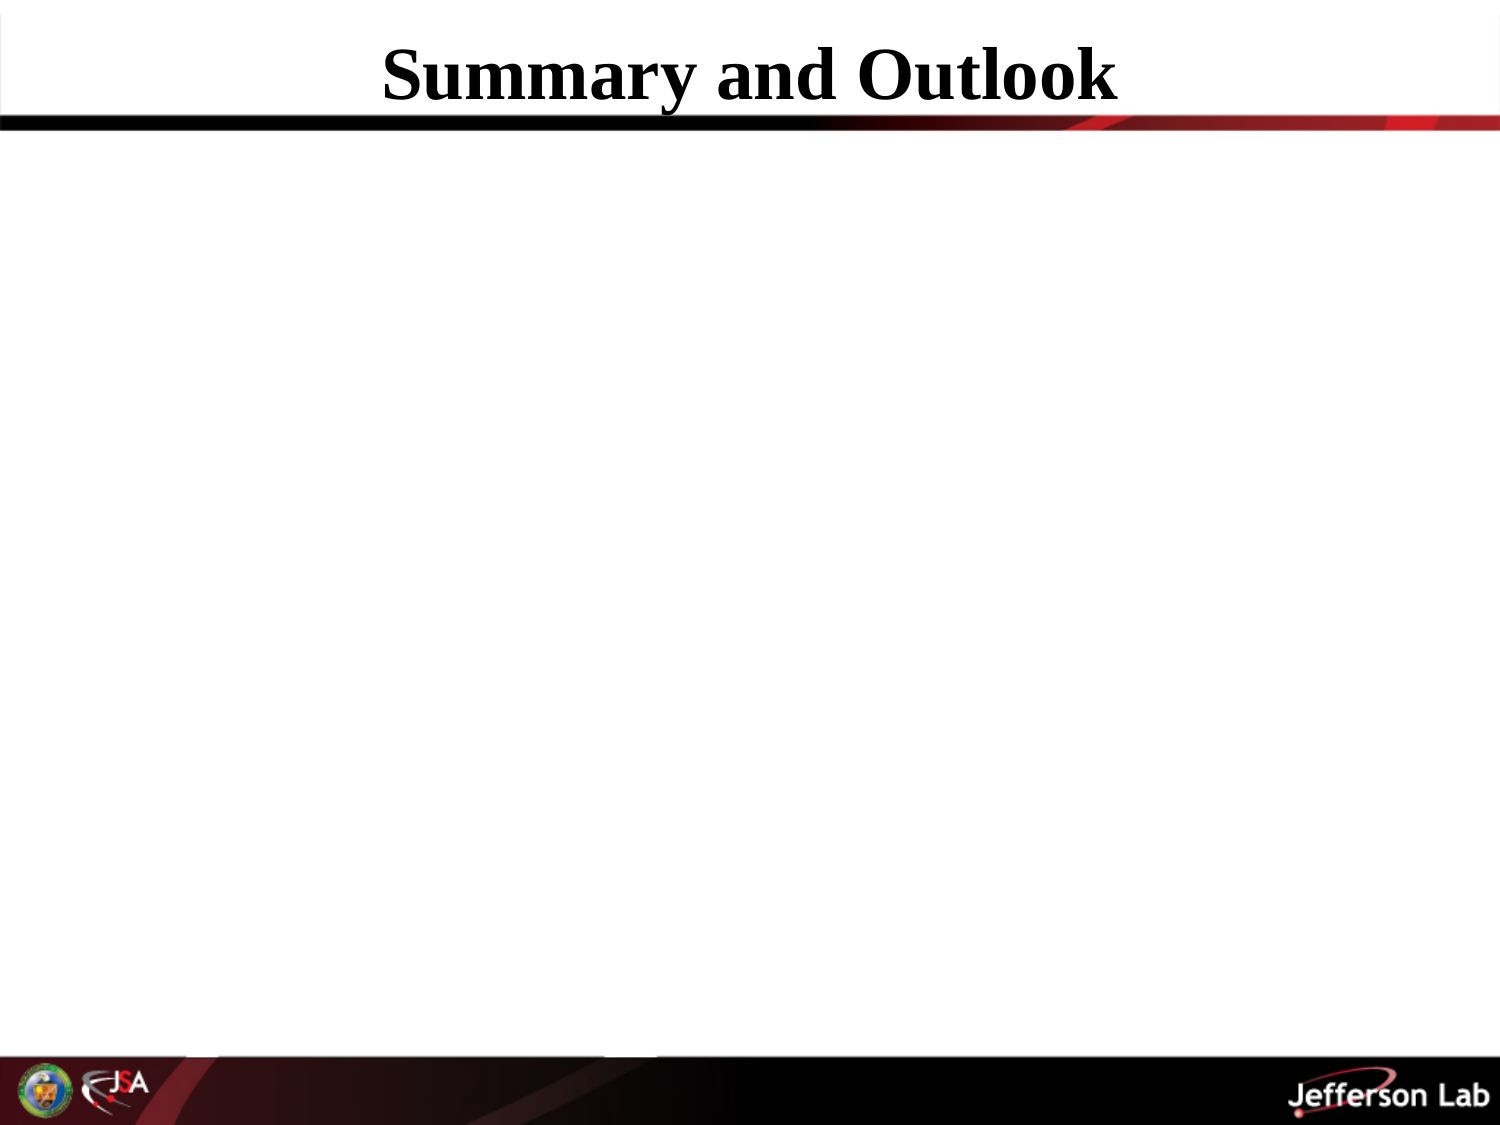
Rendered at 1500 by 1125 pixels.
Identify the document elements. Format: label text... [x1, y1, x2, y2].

picture [0, 0, 1500, 1125]
title Summary and Outlook [112, 0, 1388, 151]
